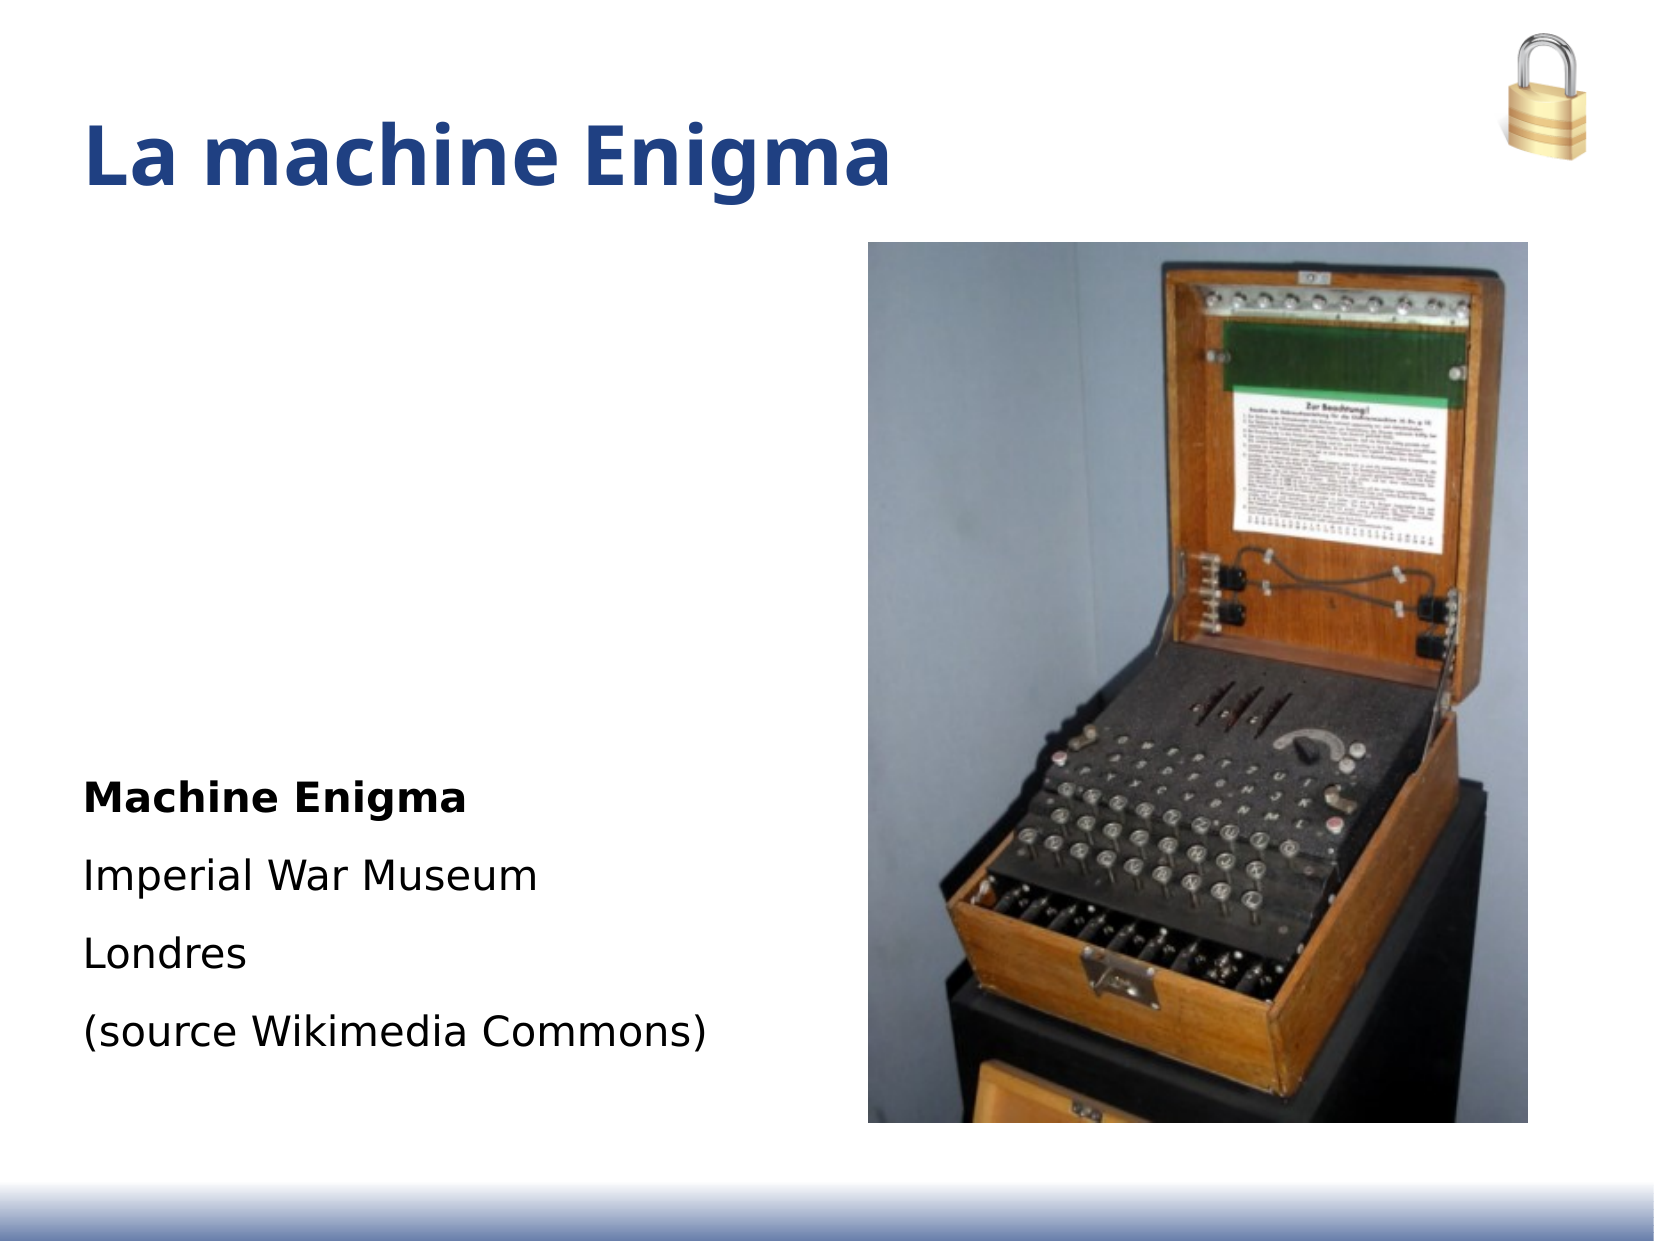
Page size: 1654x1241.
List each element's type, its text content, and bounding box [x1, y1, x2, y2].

picture [868, 242, 1528, 1123]
picture [1476, 29, 1613, 166]
title La machine Enigma [82, 49, 1571, 257]
list Machine Enigma Imperial War Museum Londres (source Wikimedia Commons) [82, 708, 827, 1123]
